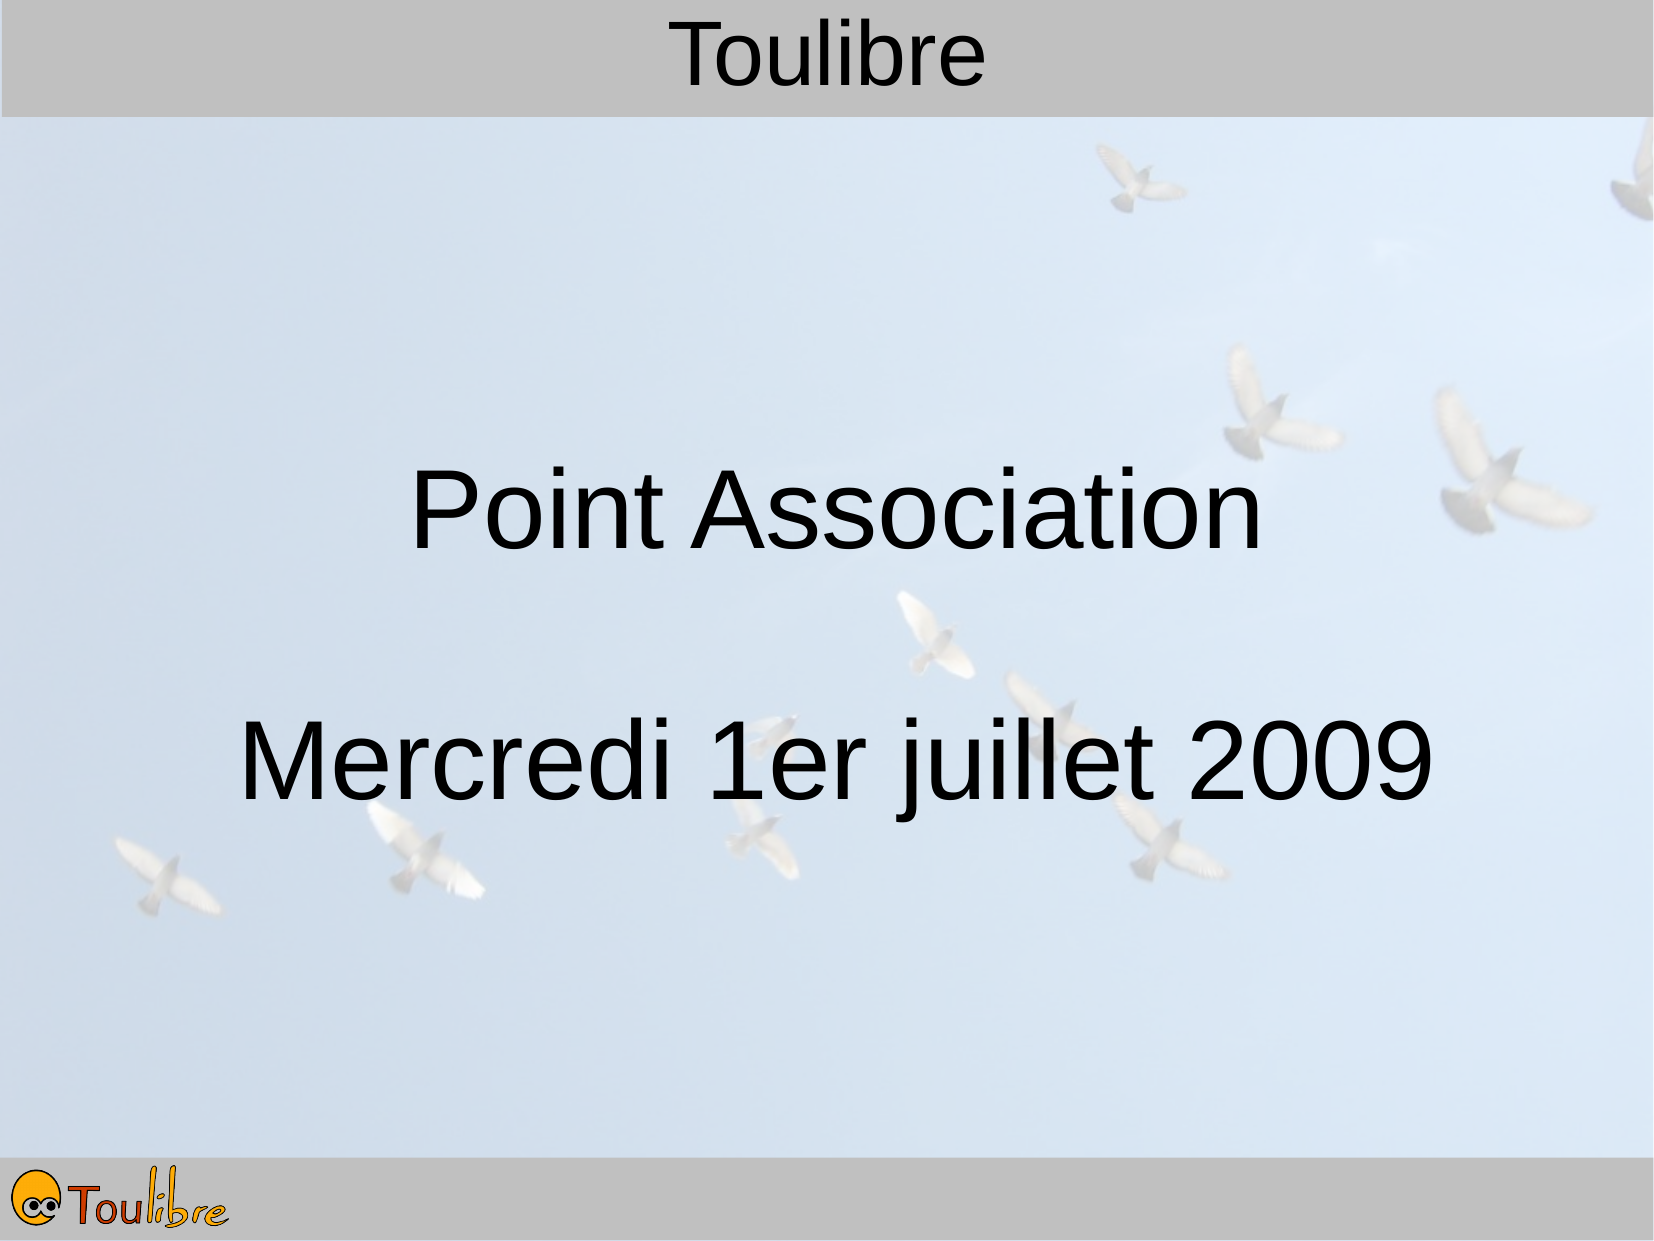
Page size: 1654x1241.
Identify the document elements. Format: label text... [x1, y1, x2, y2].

subtitle Point Association Mercredi 1er juillet 2009 [58, 139, 1616, 1132]
title Toulibre [1, 0, 1654, 117]
picture [11, 1165, 229, 1228]
